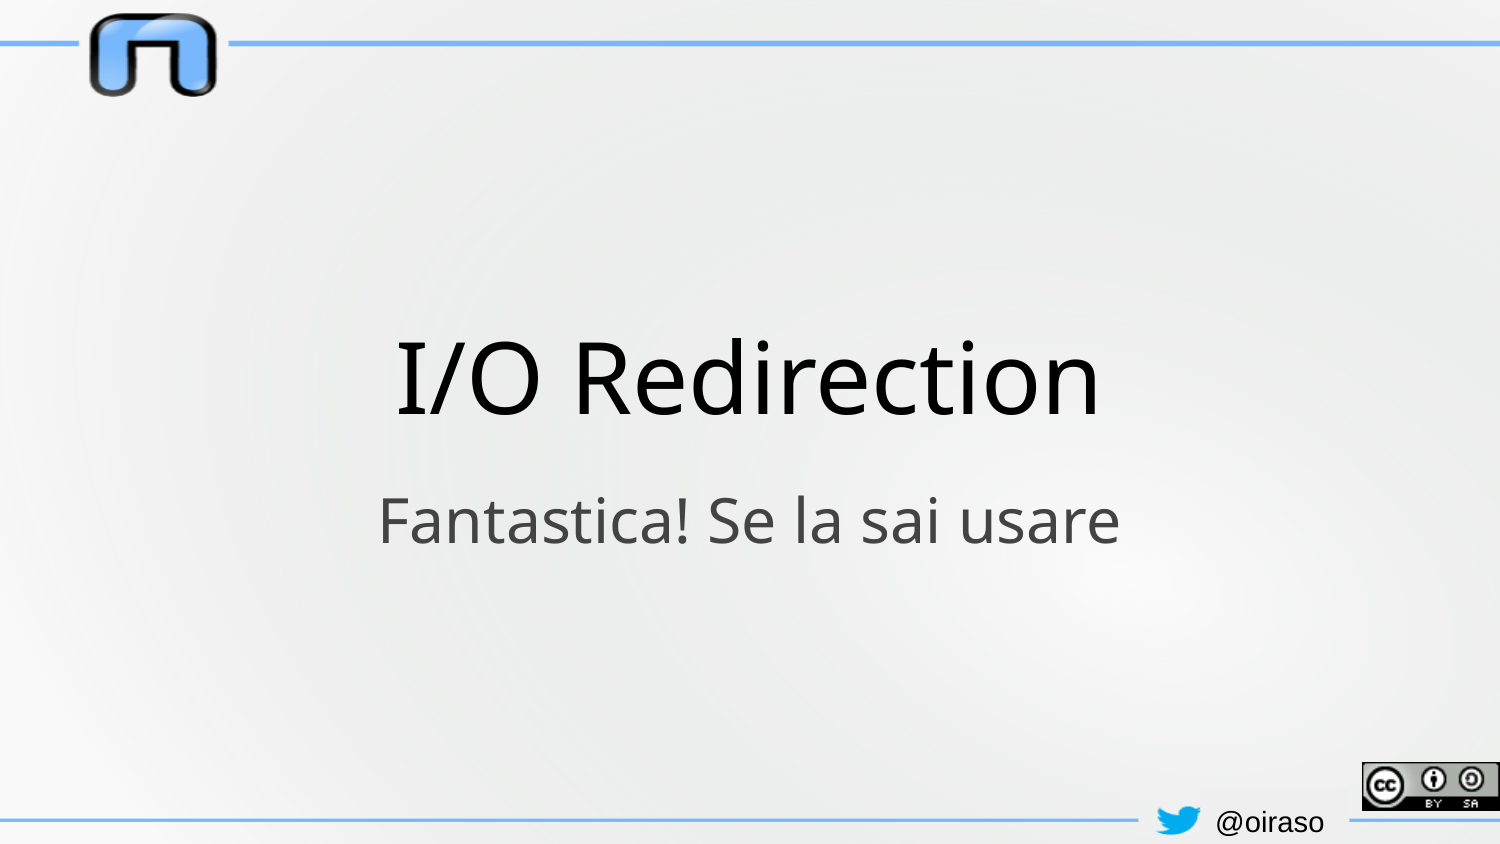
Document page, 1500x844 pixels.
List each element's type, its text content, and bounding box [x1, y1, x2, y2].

text_box @oirasor [1200, 788, 1350, 844]
subtitle Fantastica! Se la sai usare [112, 465, 1388, 595]
picture [0, 0, 1500, 844]
title I/O Redirection [112, 259, 1388, 450]
